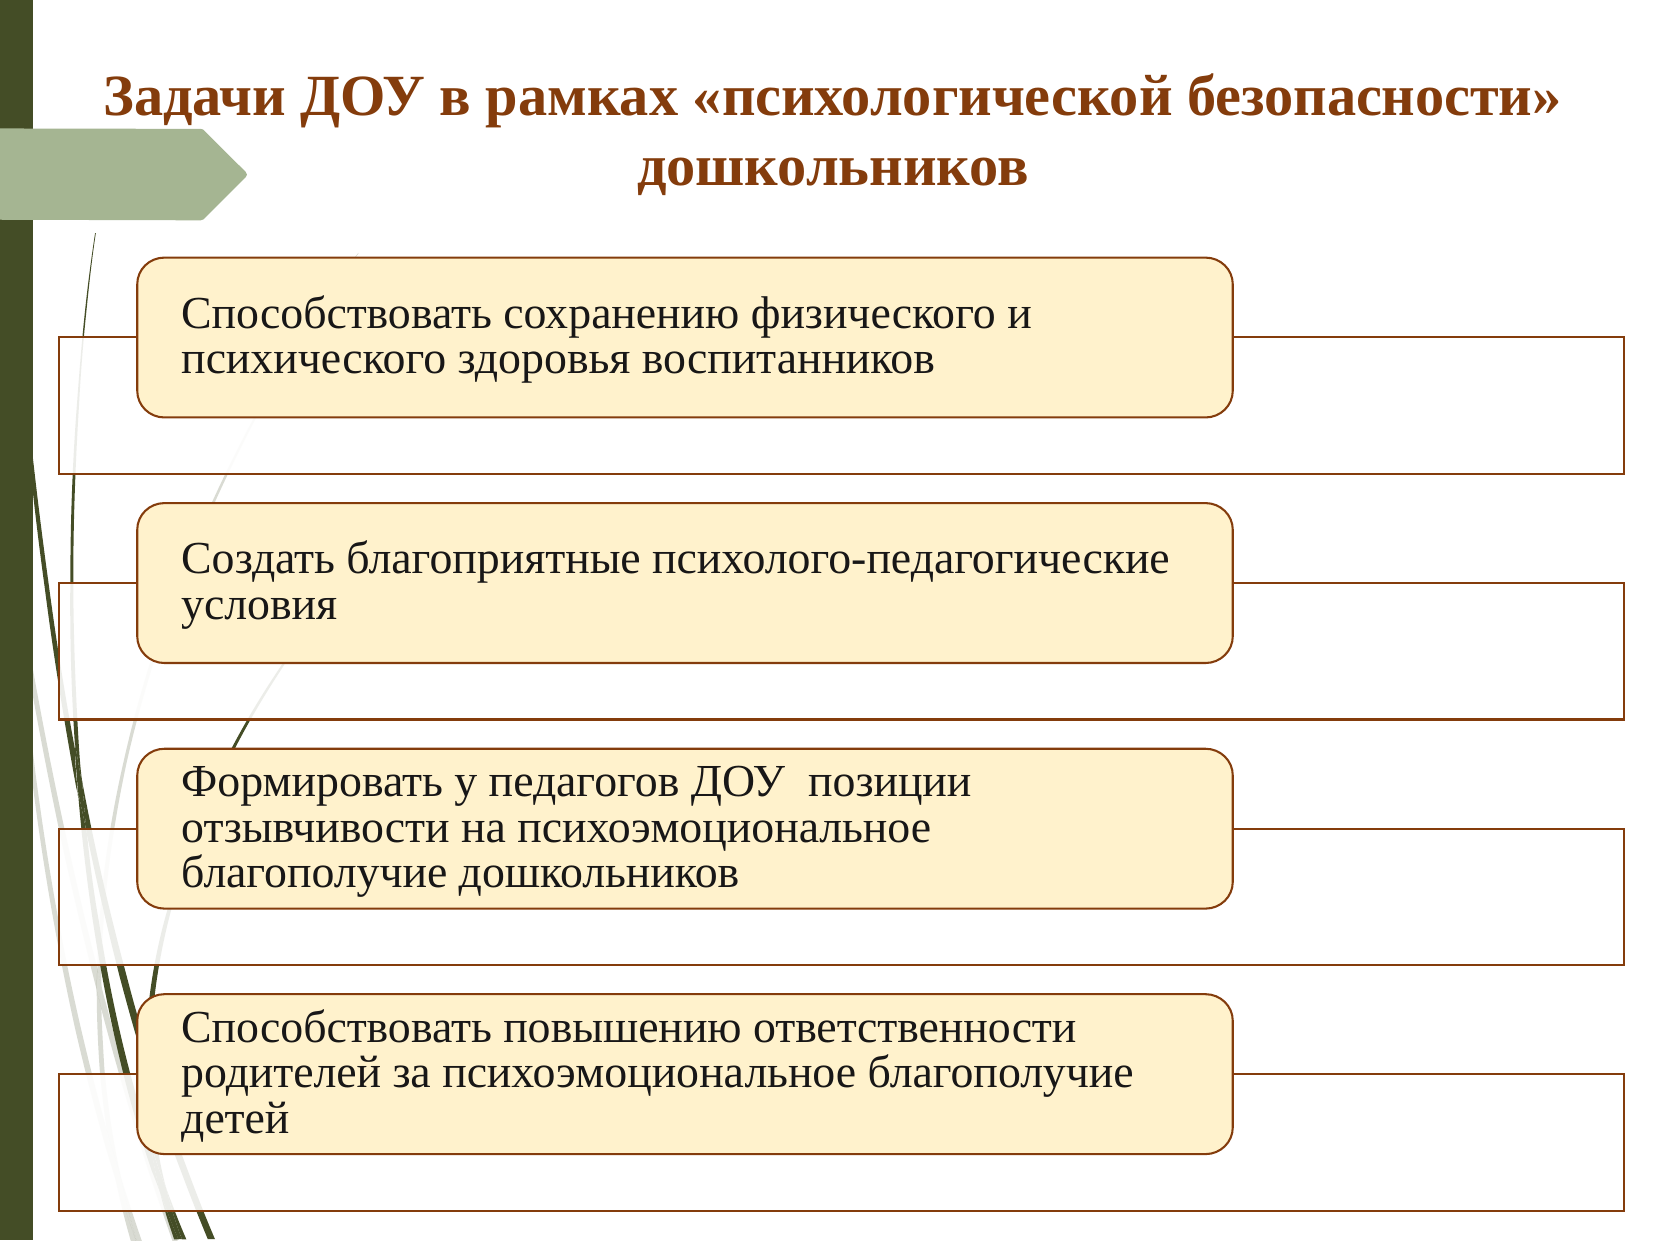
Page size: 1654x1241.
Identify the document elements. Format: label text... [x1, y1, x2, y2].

text_box Формировать у педагогов ДОУ позиции отзывчивости на психоэмоциональное благополучие дошкольников [137, 748, 1233, 909]
text_box [59, 1074, 1624, 1211]
text_box Способствовать повышению ответственности родителей за психоэмоциональное благополучие детей [137, 994, 1233, 1155]
text_box [59, 829, 1624, 965]
text_box Способствовать сохранению физического и психического здоровья воспитанников [137, 257, 1233, 418]
title Задачи ДОУ в рамках «психологической безопасности» дошкольников [71, 49, 1595, 257]
text_box Создать благоприятные психолого-педагогические условия [137, 503, 1233, 664]
text_box [59, 337, 1624, 474]
text_box [59, 583, 1624, 719]
